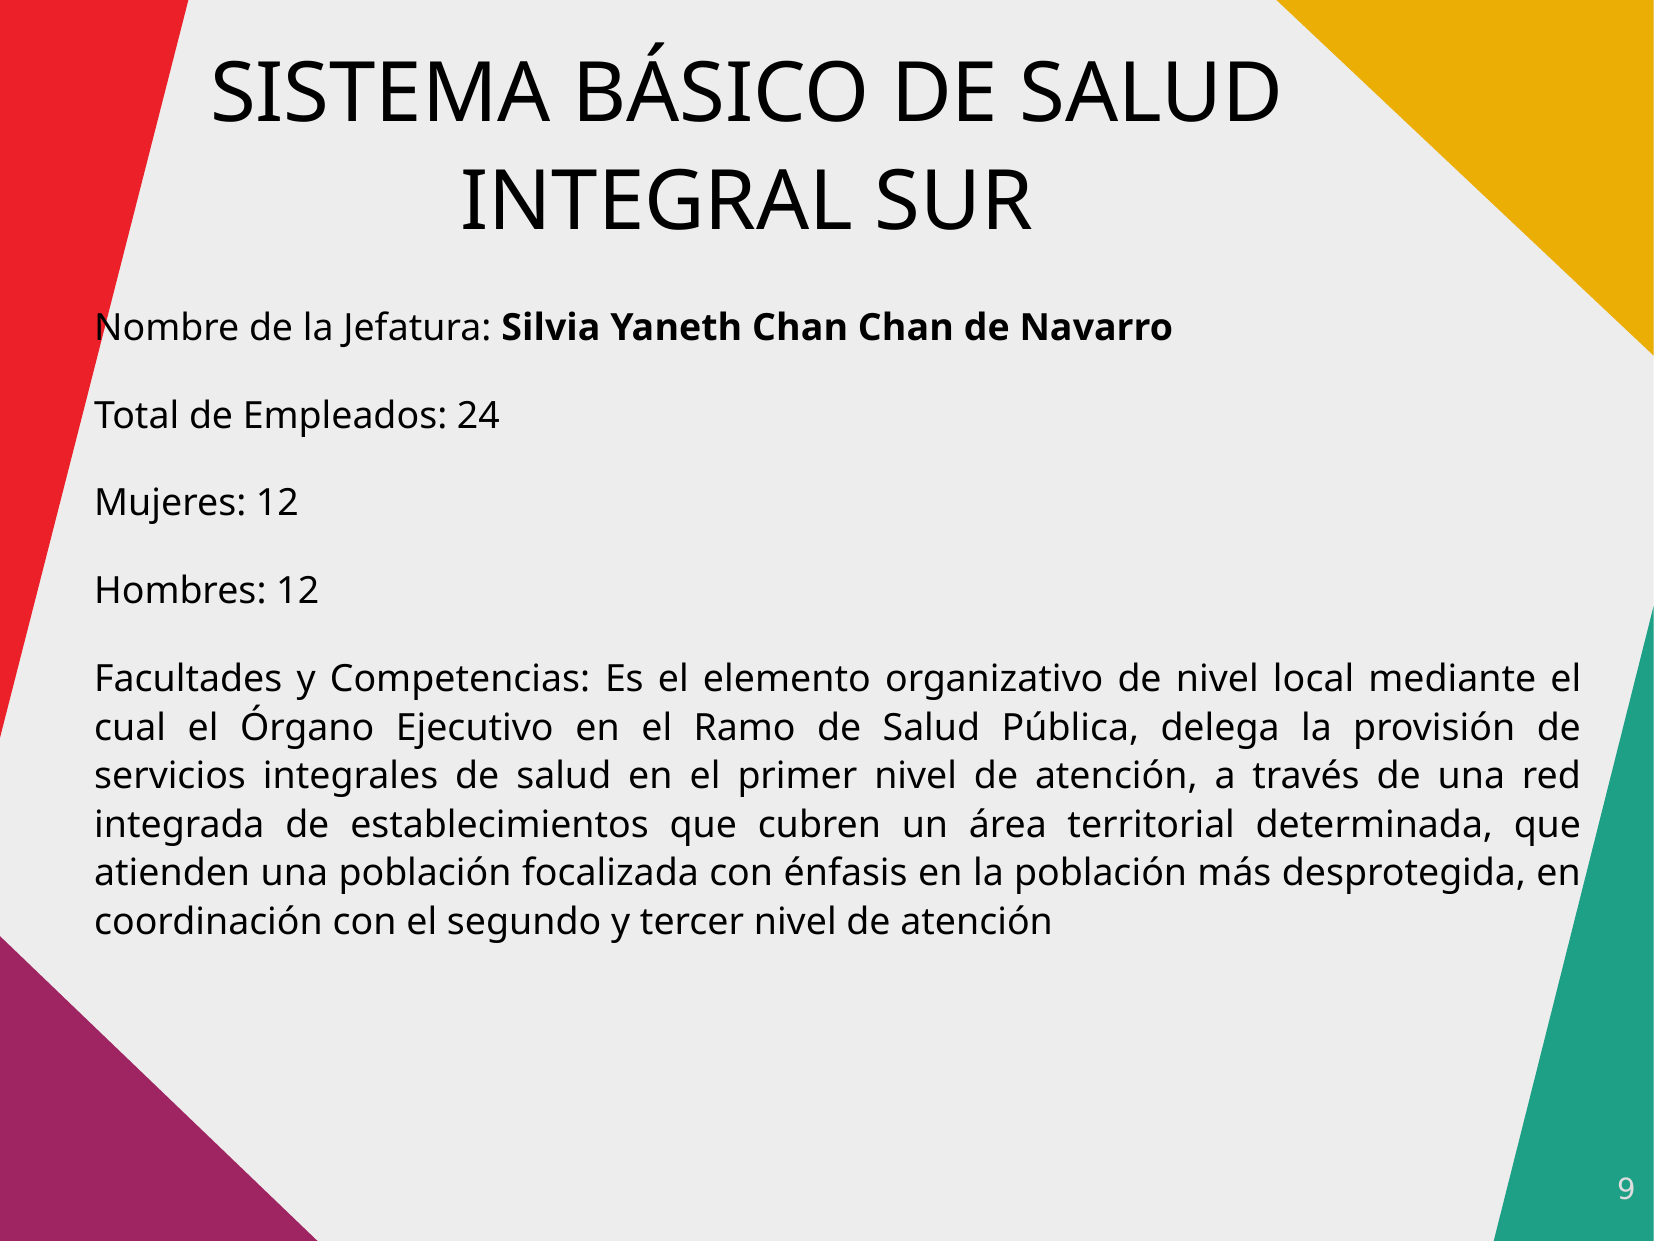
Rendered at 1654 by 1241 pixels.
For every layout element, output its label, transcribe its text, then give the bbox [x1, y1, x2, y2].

title SISTEMA BÁSICO DE SALUD INTEGRAL SUR [82, 30, 1412, 246]
text_box Nombre de la Jefatura: Silvia Yaneth Chan Chan de Navarro Total de Empleados: 24 Mujeres: 12 Hombres: 12 Facultades y Competencias: Es el elemento organizativo de nivel local mediante el cual el Órgano Ejecutivo en el Ramo de Salud Pública, delega la provisión de servicios integrales de salud en el primer nivel de atención, a través de una red integrada de establecimientos que cubren un área territorial determinada, que atienden una población focalizada con énfasis en la población más desprotegida, en coordinación con el segundo y tercer nivel de atención [94, 299, 1583, 1019]
